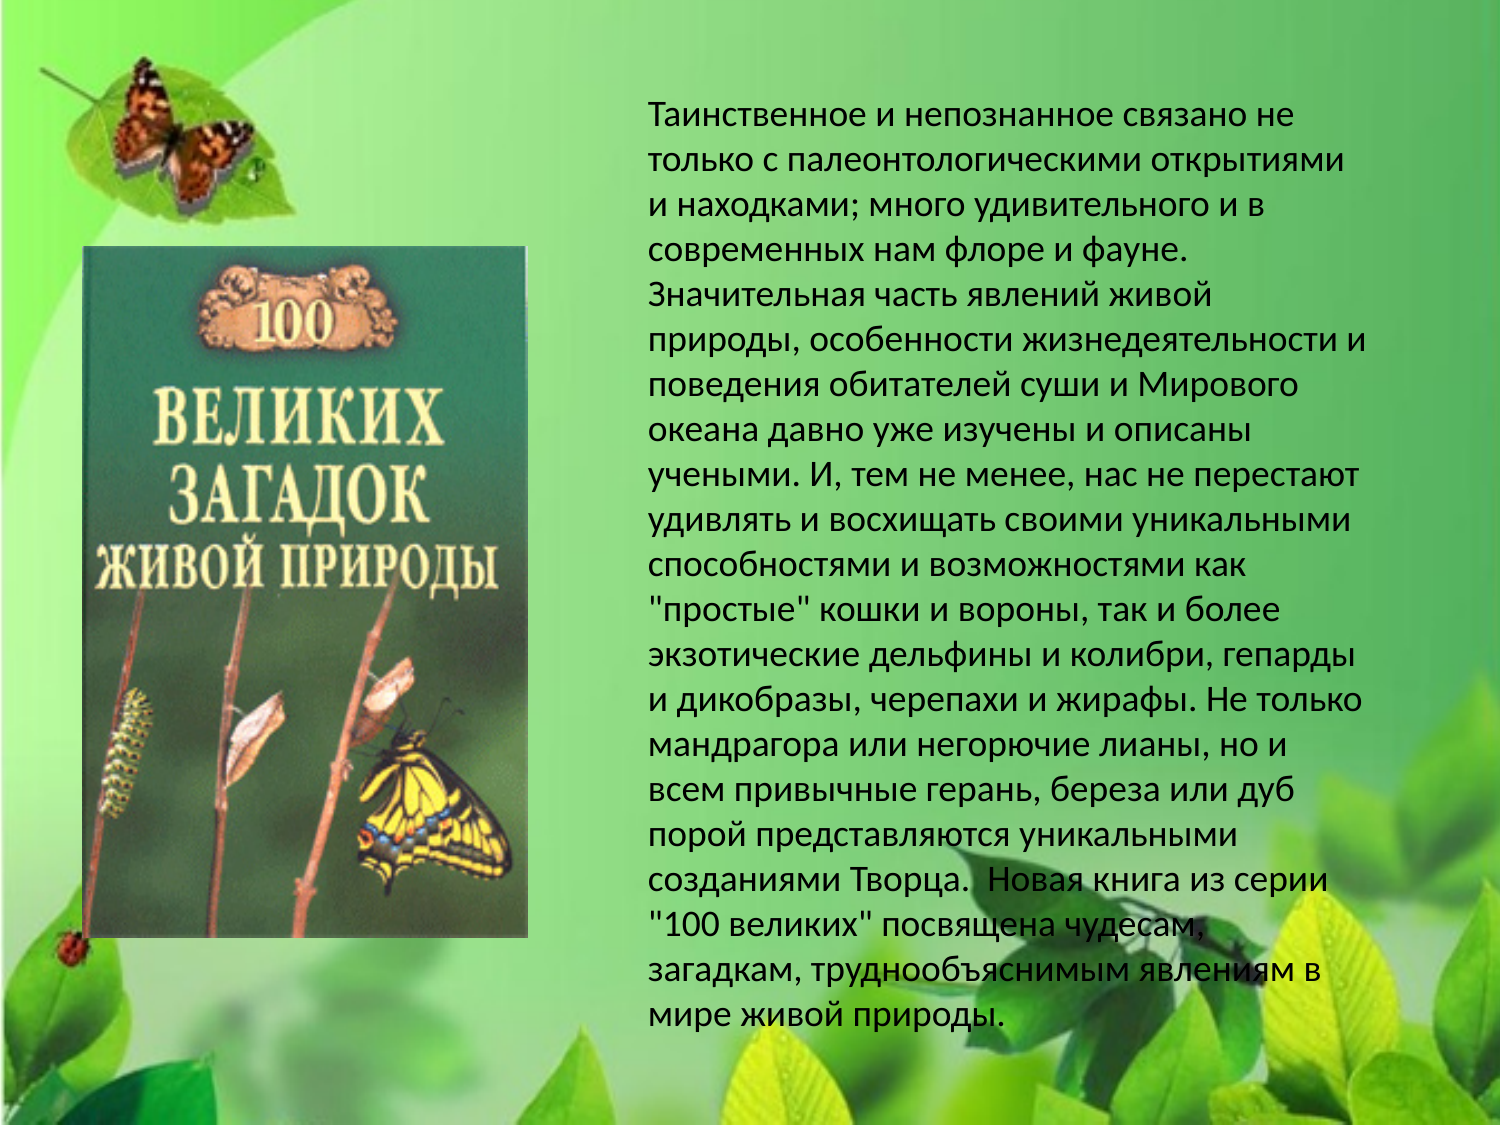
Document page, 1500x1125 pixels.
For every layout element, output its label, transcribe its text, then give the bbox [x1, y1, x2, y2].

picture [0, 0, 1500, 1125]
text_box Таинственное и непознанное связано не только с палеонтологическими открытиями и находками; много удивительного и в современных нам флоре и фауне. Значительная часть явлений живой природы, особенности жизнедеятельности и поведения обитателей суши и Мирового океана давно уже изучены и описаны учеными. И, тем не менее, нас не перестают удивлять и восхищать своими уникальными способностями и возможностями как "простые" кошки и вороны, так и более экзотические дельфины и колибри, гепарды и дикобразы, черепахи и жирафы. Не только мандрагора или негорючие лианы, но и всем привычные герань, береза или дуб порой представляются уникальными созданиями Творца. Новая книга из серии "100 великих" посвящена чудесам, загадкам, труднообъяснимым явлениям в мире живой природы. [633, 82, 1383, 1042]
